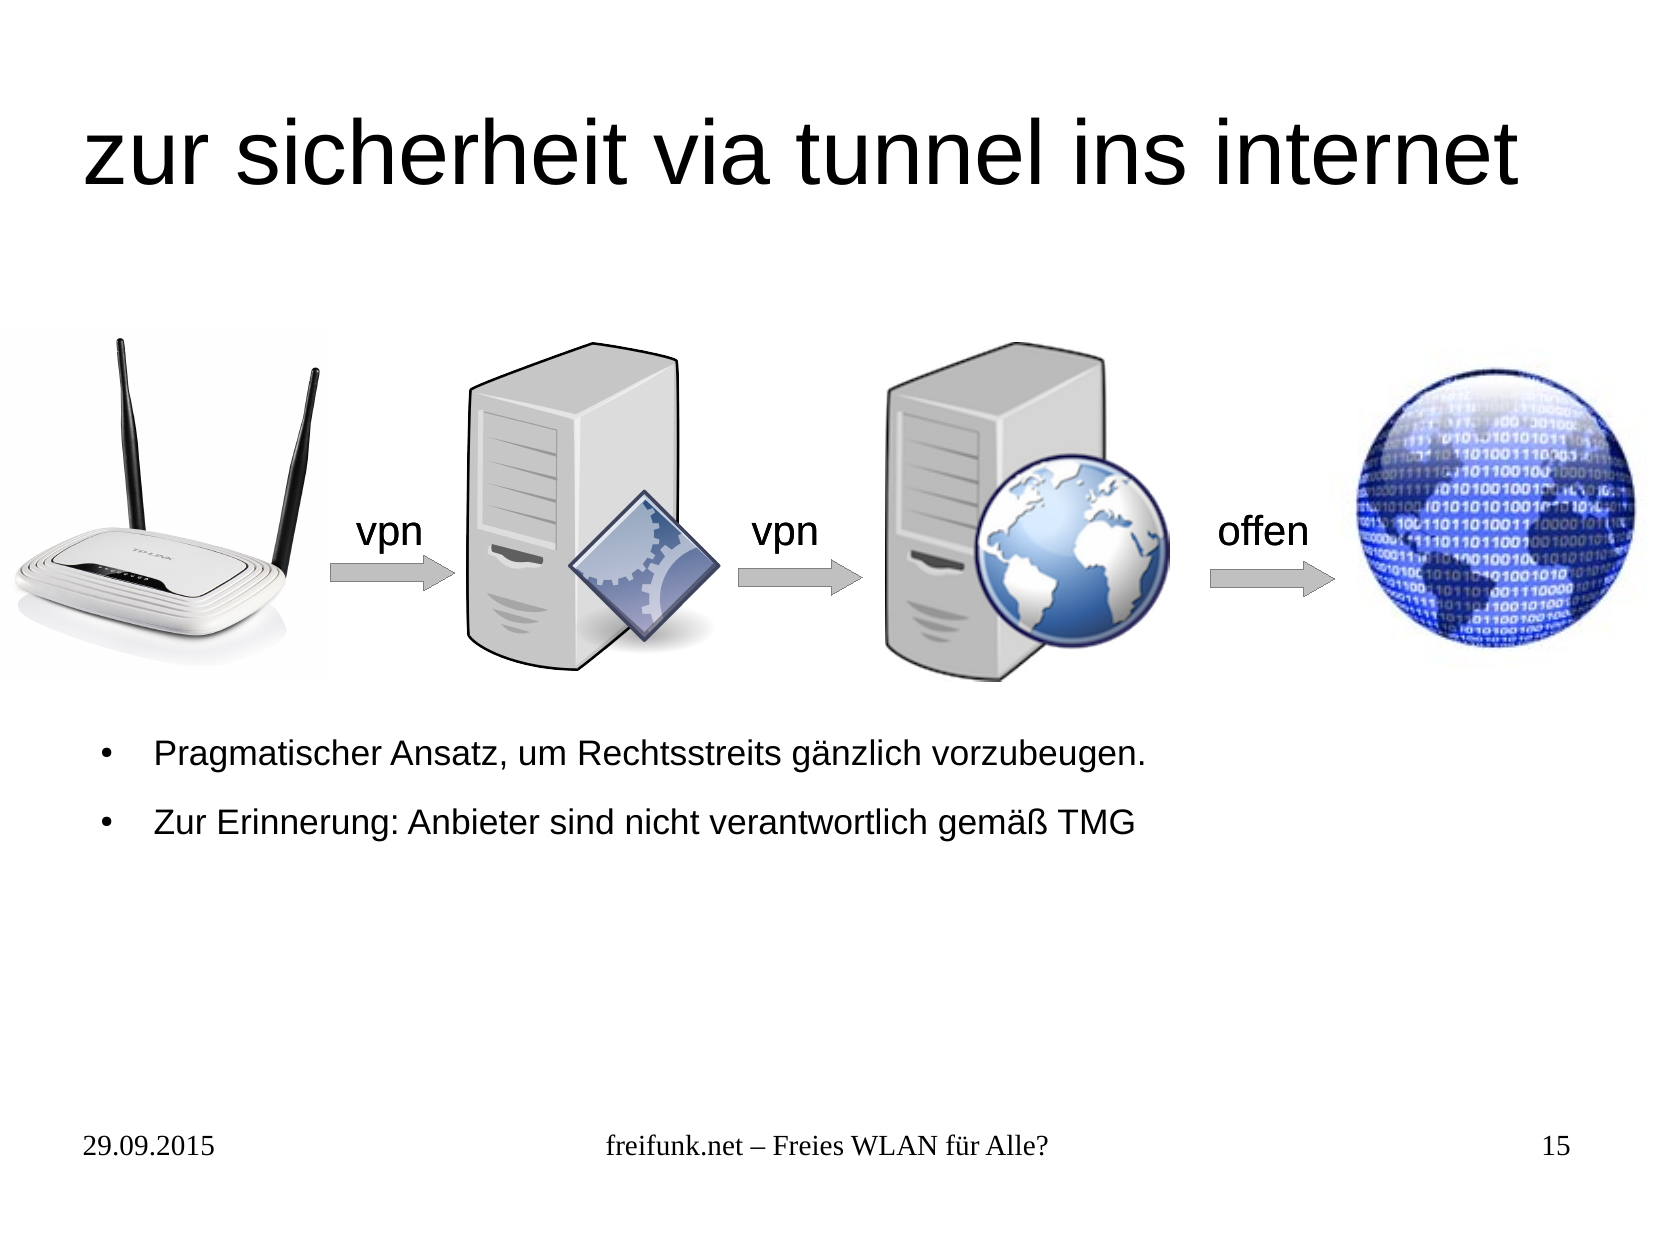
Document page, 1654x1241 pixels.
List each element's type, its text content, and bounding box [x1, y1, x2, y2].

text_box [1210, 561, 1335, 597]
list vpn [236, 507, 473, 597]
list Pragmatischer Ansatz, um Rechtsstreits gänzlich vorzubeugen. Zur Erinnerung: Anbieter sind nicht verantwortlich gemäß TMG [82, 733, 1538, 969]
picture [885, 342, 1170, 682]
picture [466, 342, 733, 671]
text_box [330, 555, 455, 591]
picture [1, 326, 331, 681]
title zur sicherheit via tunnel ins internet [82, 49, 1571, 257]
picture [1295, 348, 1654, 668]
list vpn [631, 507, 869, 597]
list offen [1110, 507, 1347, 597]
